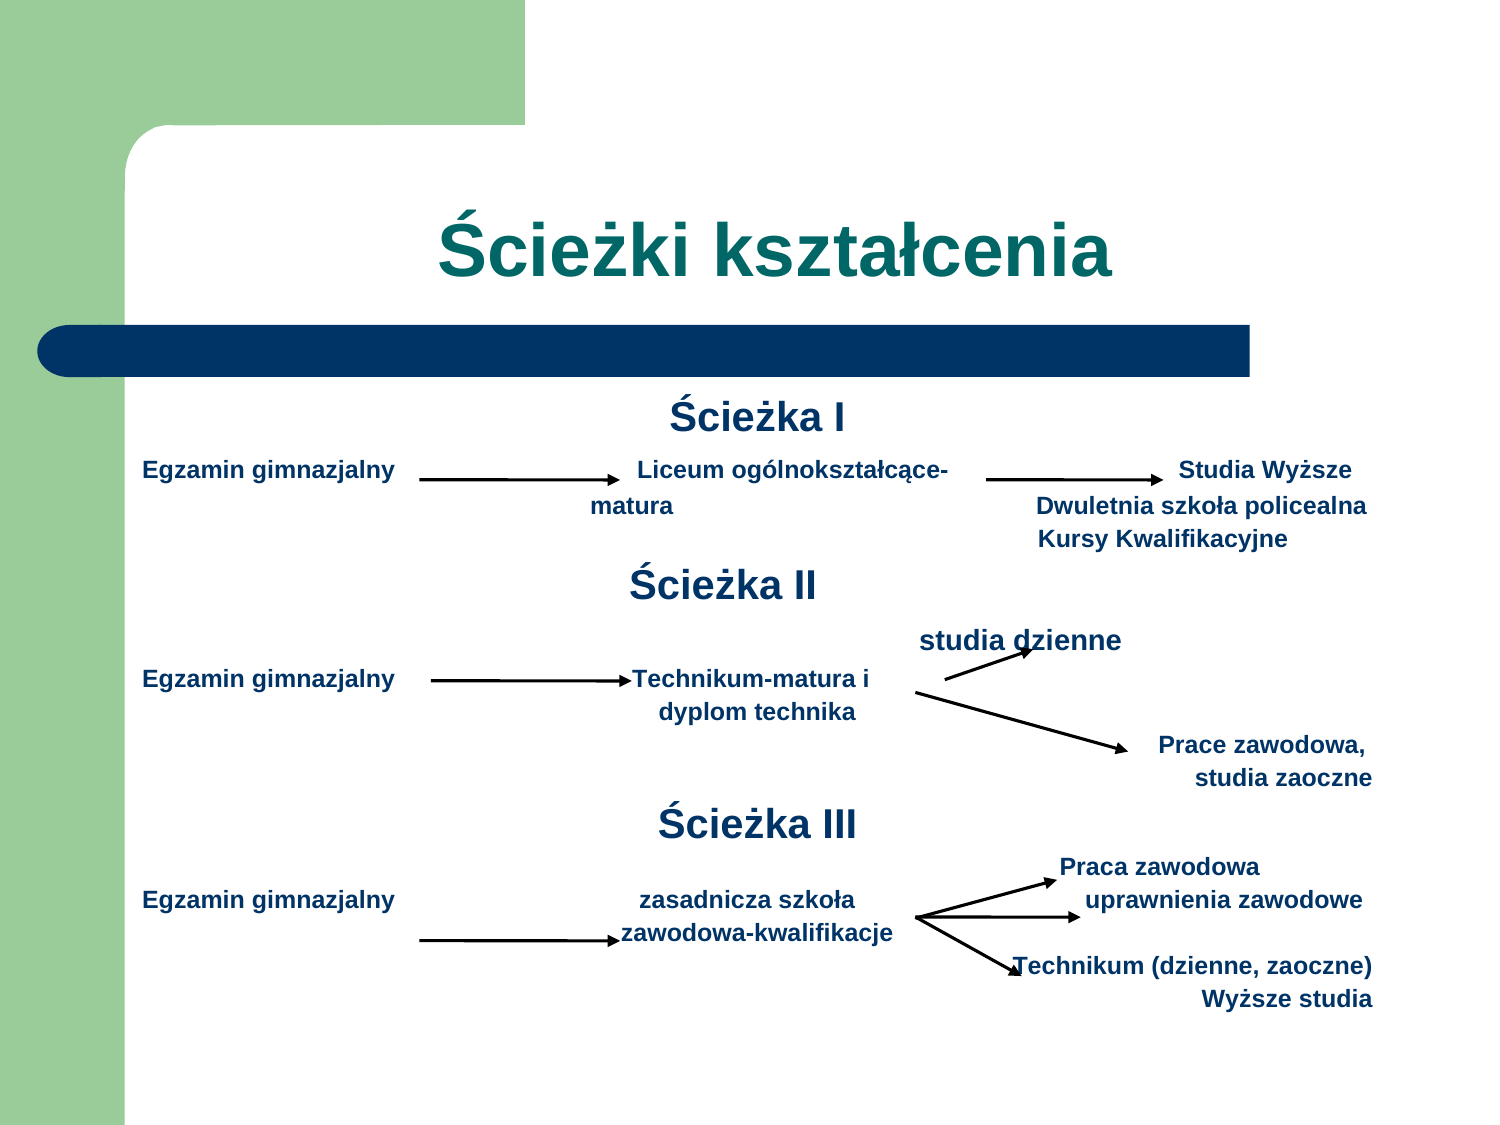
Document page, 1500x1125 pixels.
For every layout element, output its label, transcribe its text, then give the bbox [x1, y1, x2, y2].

text_box Ścieżki kształcenia [136, 136, 1414, 301]
list Ścieżka I Egzamin gimnazjalny Liceum ogólnokształcące- Studia Wyższe matura Dwuletnia szkoła policealna Kursy Kwalifikacyjne Ścieżka II studia dzienne Egzamin gimnazjalny Technikum-matura i dyplom technika Prace zawodowa, studia zaoczne Ścieżka III Praca zawodowa Egzamin gimnazjalny zasadnicza szkoła uprawnienia zawodowe zawodowa-kwalifikacje Technikum (dzienne, zaoczne) Wyższe studia [125, 387, 1388, 1125]
